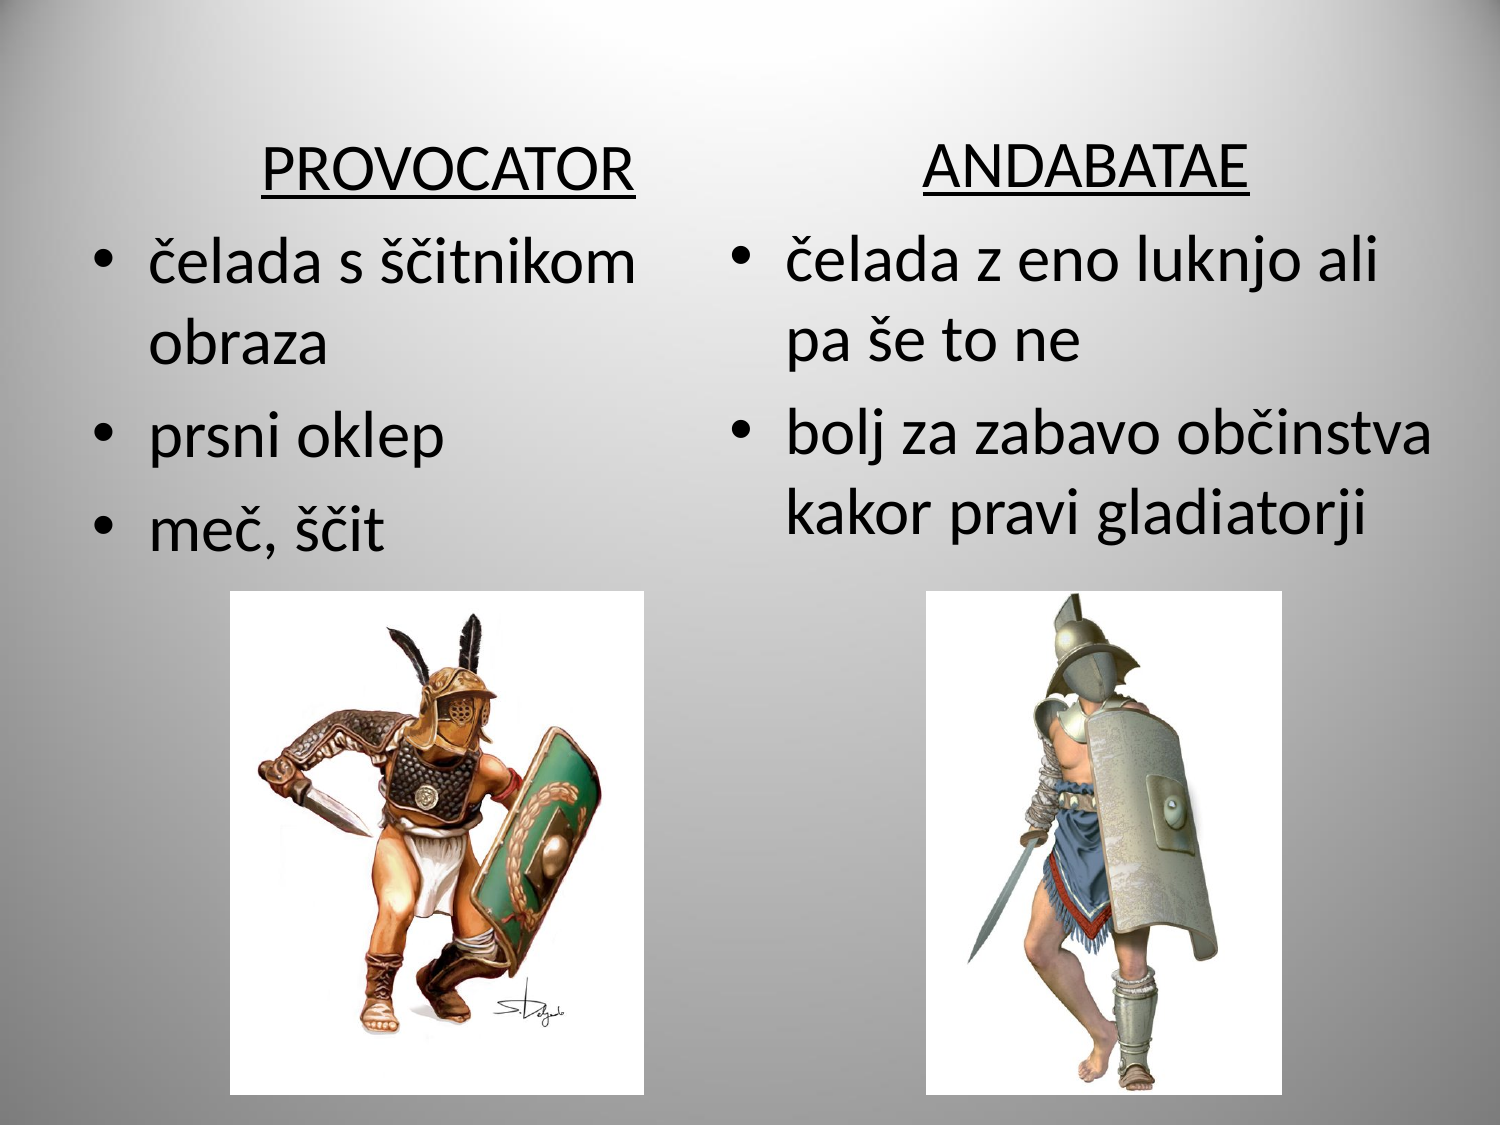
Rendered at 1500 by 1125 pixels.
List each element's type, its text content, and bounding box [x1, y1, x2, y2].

picture [0, 0, 1500, 1125]
text_box ANDABATAE čelada z eno luknjo ali pa še to ne bolj za zabavo občinstva kakor pravi gladiatorji [714, 113, 1459, 1071]
list PROVOCATOR čelada s ščitnikom obraza prsni oklep meč, ščit [76, 116, 821, 1074]
